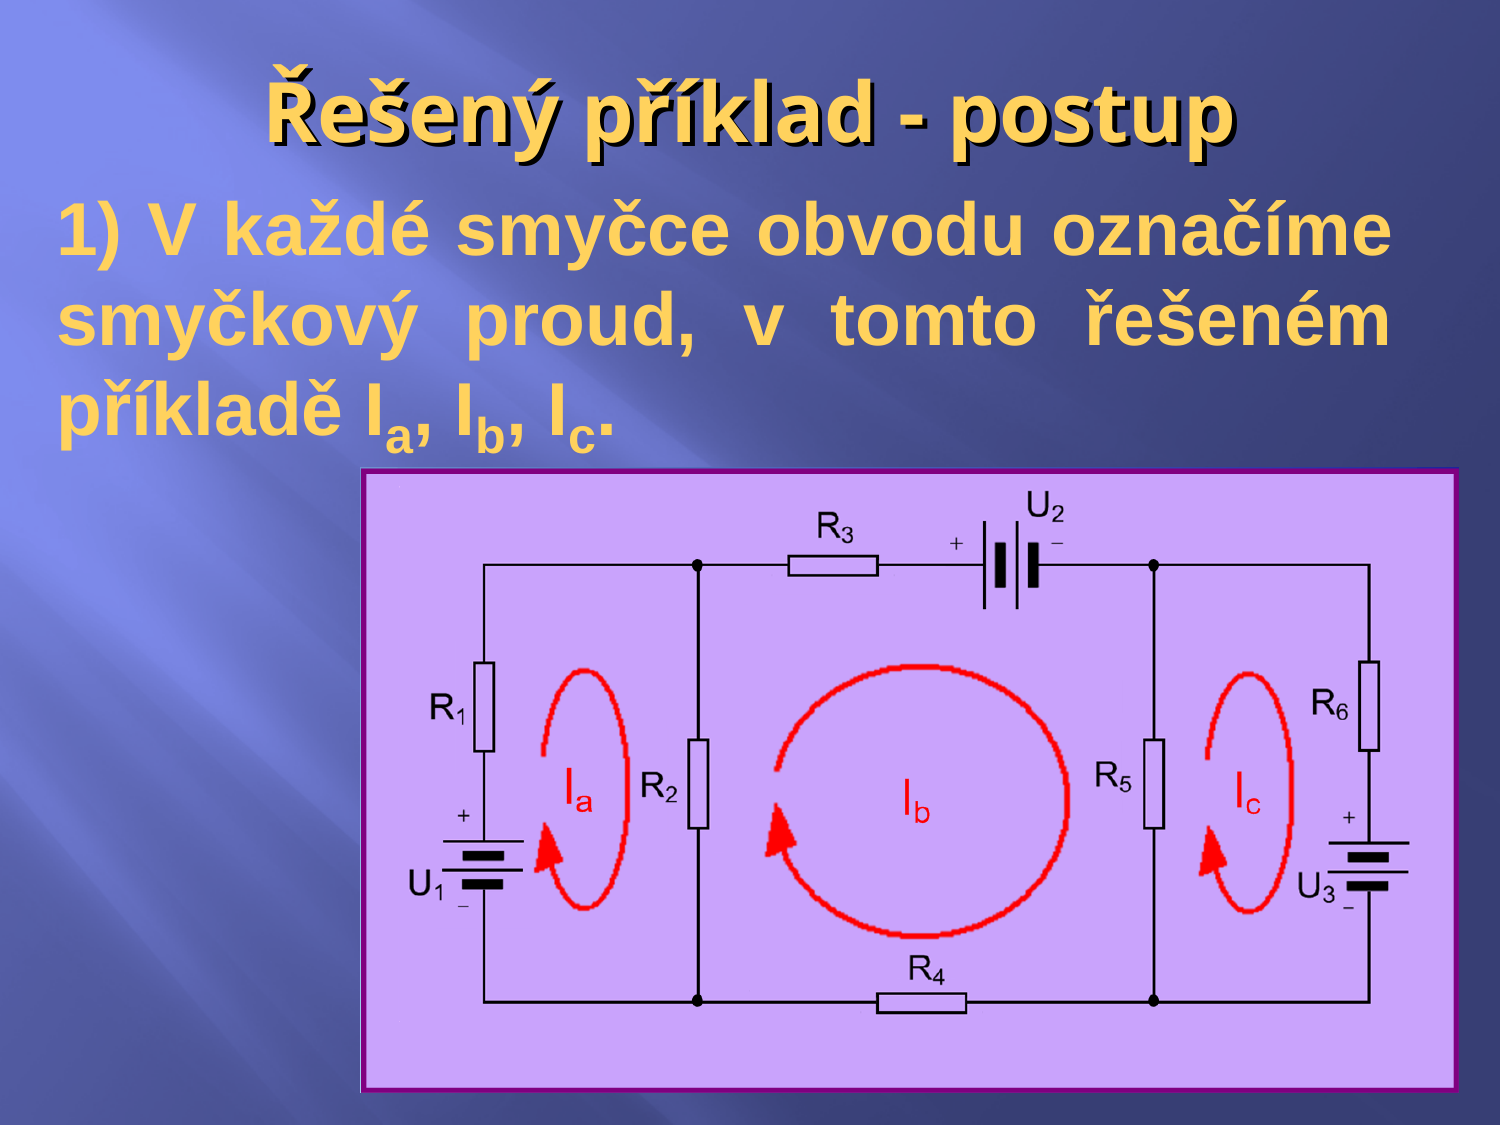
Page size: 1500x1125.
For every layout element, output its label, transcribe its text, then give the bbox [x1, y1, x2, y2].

text_box 1) V každé smyčce obvodu označíme smyčkový proud, v tomto řešeném příkladě Ia, Ib, Ic. [41, 172, 1471, 457]
picture [360, 467, 1459, 1093]
title Řešený příklad - postup [75, 45, 1426, 172]
